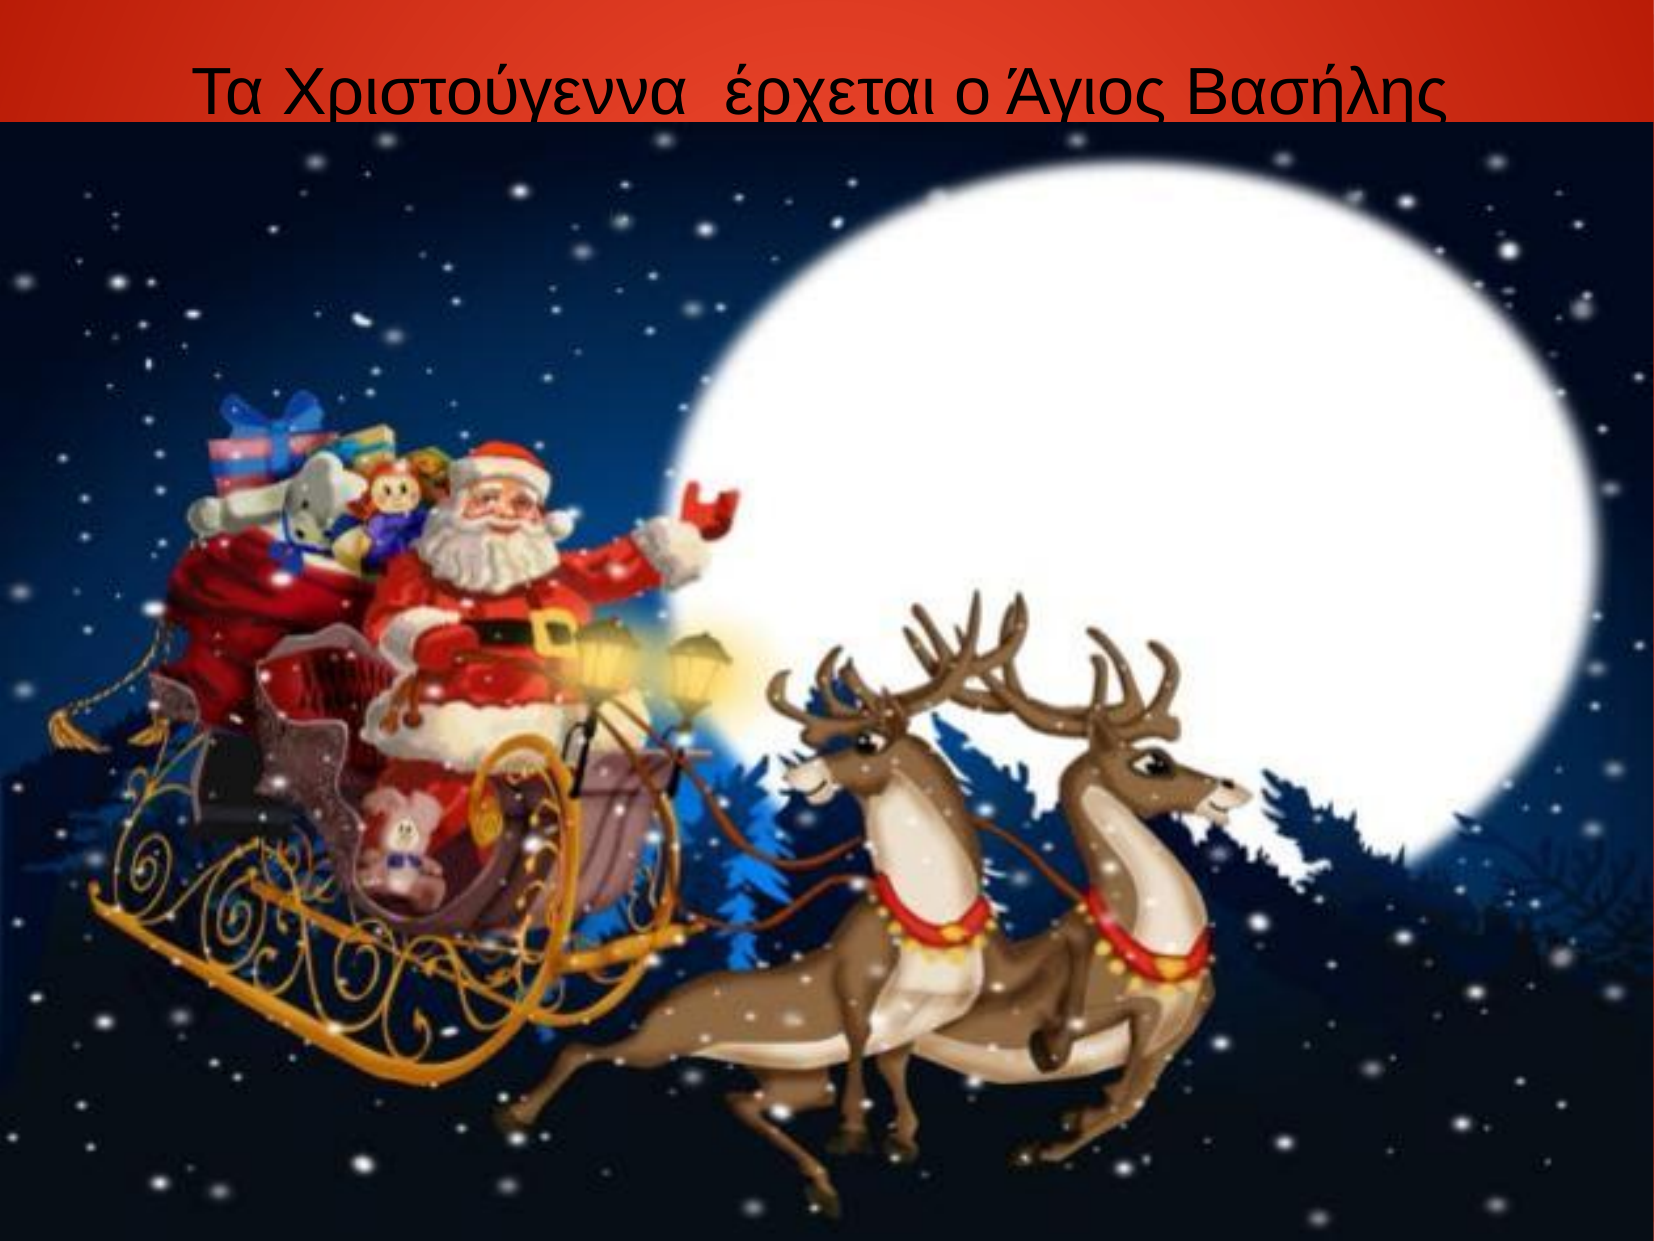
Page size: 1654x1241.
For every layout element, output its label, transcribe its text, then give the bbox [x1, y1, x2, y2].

picture [0, 122, 1654, 1241]
text_box Τα Χριστούγεννα έρχεται ο Άγιος Βασήλης [177, 47, 1536, 122]
